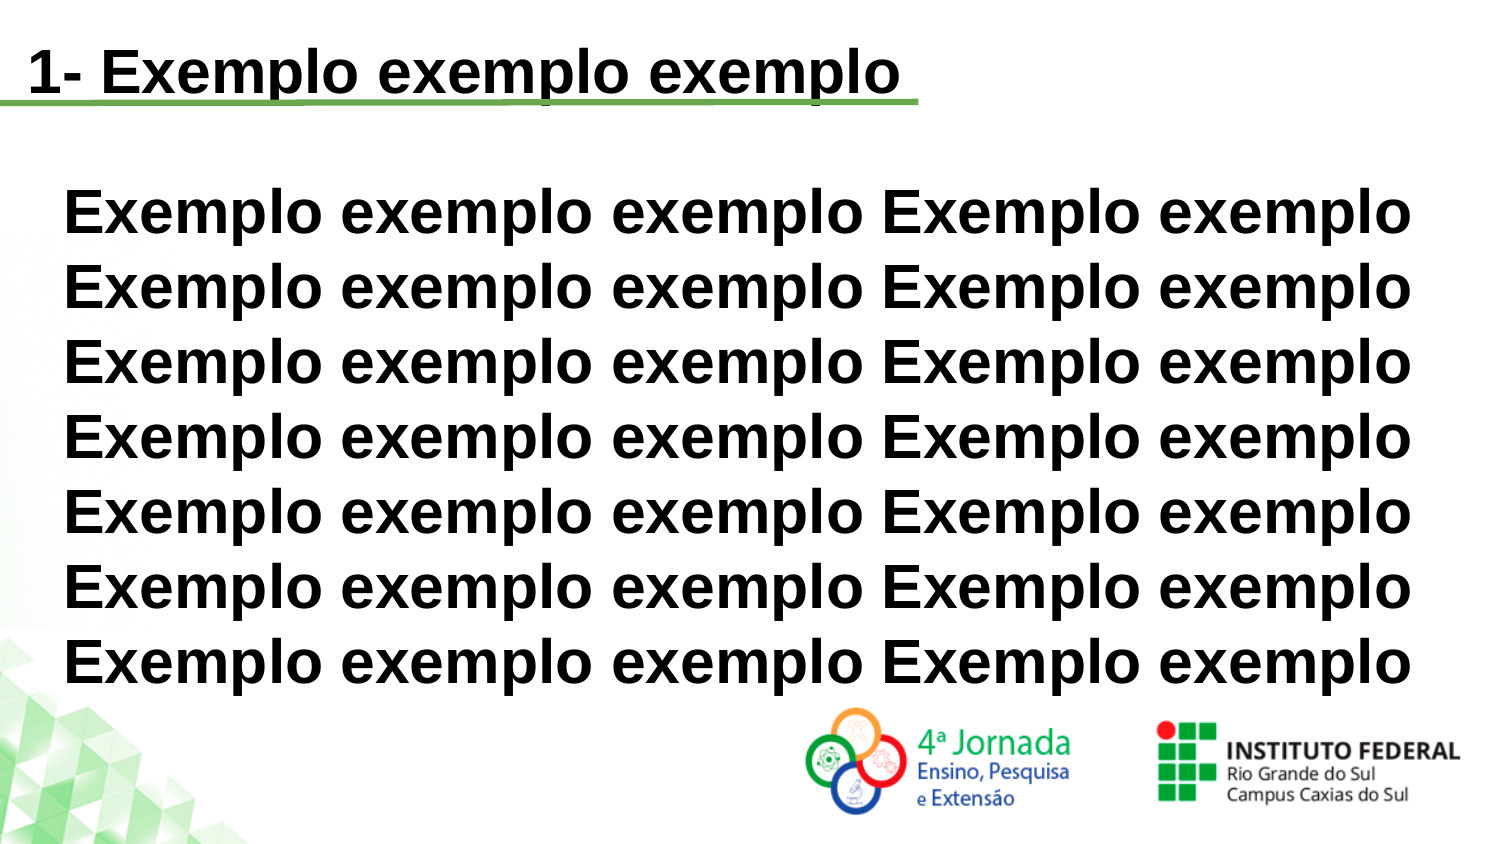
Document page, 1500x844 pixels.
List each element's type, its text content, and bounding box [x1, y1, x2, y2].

text_box 1- Exemplo exemplo exemplo [12, 23, 932, 103]
text_box Exemplo exemplo exemplo Exemplo exemplo Exemplo exemplo exemplo Exemplo exemplo Exemplo exemplo exemplo Exemplo exemplo Exemplo exemplo exemplo Exemplo exemplo Exemplo exemplo exemplo Exemplo exemplo Exemplo exemplo exemplo Exemplo exemplo Exemplo exemplo exemplo Exemplo exemplo [48, 156, 1457, 701]
picture [0, 0, 1500, 844]
